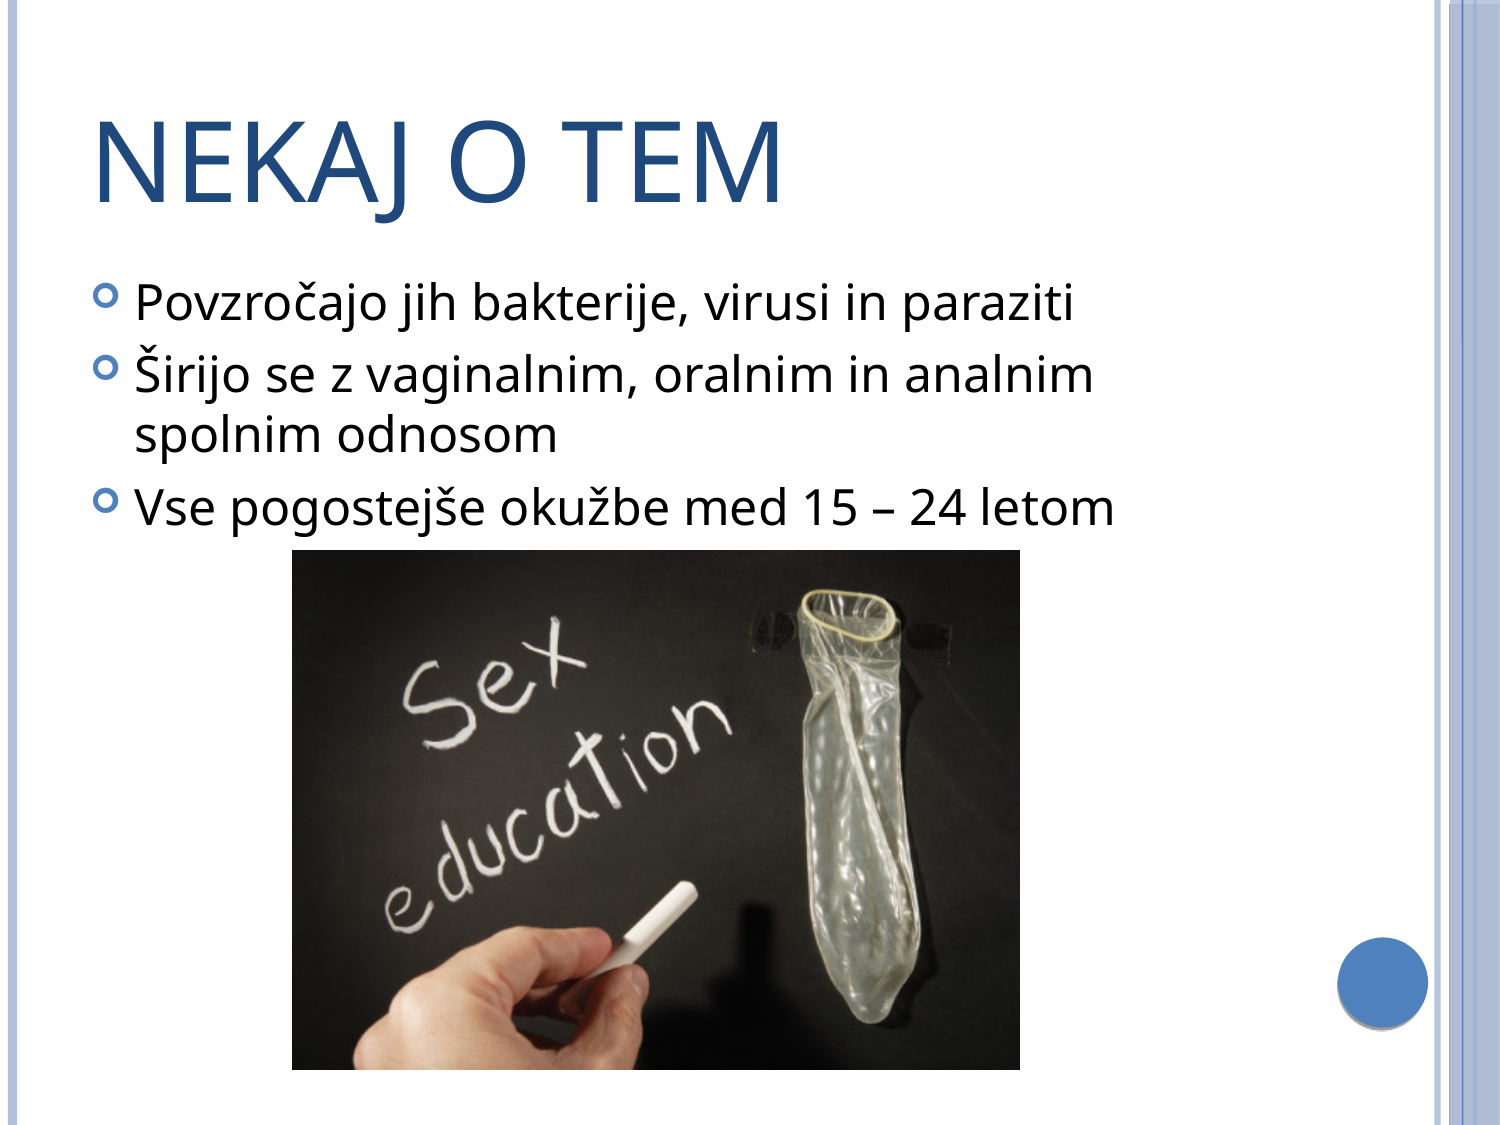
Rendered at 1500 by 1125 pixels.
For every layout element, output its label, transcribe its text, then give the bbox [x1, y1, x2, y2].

title Nekaj o tem [75, 45, 1300, 233]
picture [292, 550, 1020, 1070]
list Povzročajo jih bakterije, virusi in paraziti Širijo se z vaginalnim, oralnim in analnim spolnim odnosom Vse pogostejše okužbe med 15 – 24 letom [75, 262, 1300, 1062]
